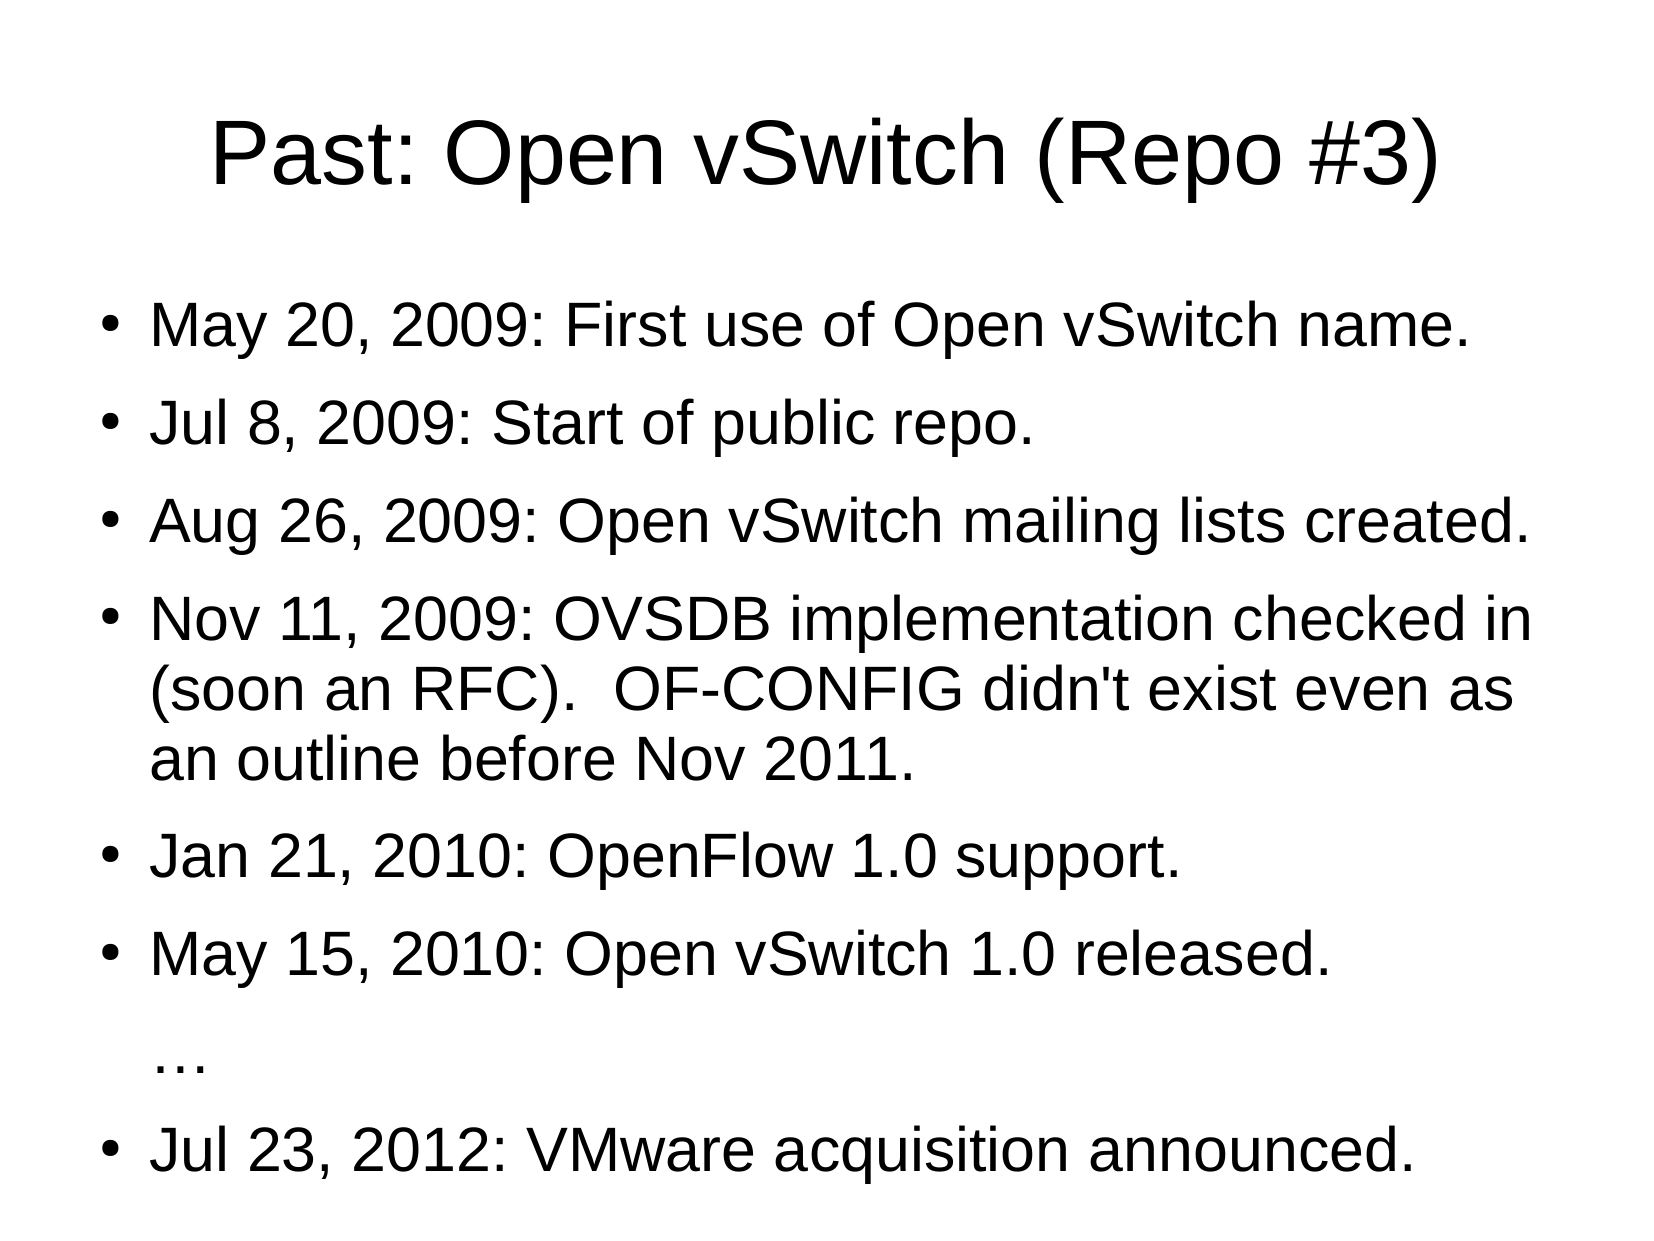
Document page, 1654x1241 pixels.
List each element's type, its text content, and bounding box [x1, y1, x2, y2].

title Past: Open vSwitch (Repo #3) [82, 49, 1571, 257]
list May 20, 2009: First use of Open vSwitch name. Jul 8, 2009: Start of public repo. Aug 26, 2009: Open vSwitch mailing lists created. Nov 11, 2009: OVSDB implementation checked in (soon an RFC). OF-CONFIG didn't exist even as an outline before Nov 2011. Jan 21, 2010: OpenFlow 1.0 support. May 15, 2010: Open vSwitch 1.0 released. … Jul 23, 2012: VMware acquisition announced. [82, 290, 1538, 1241]
